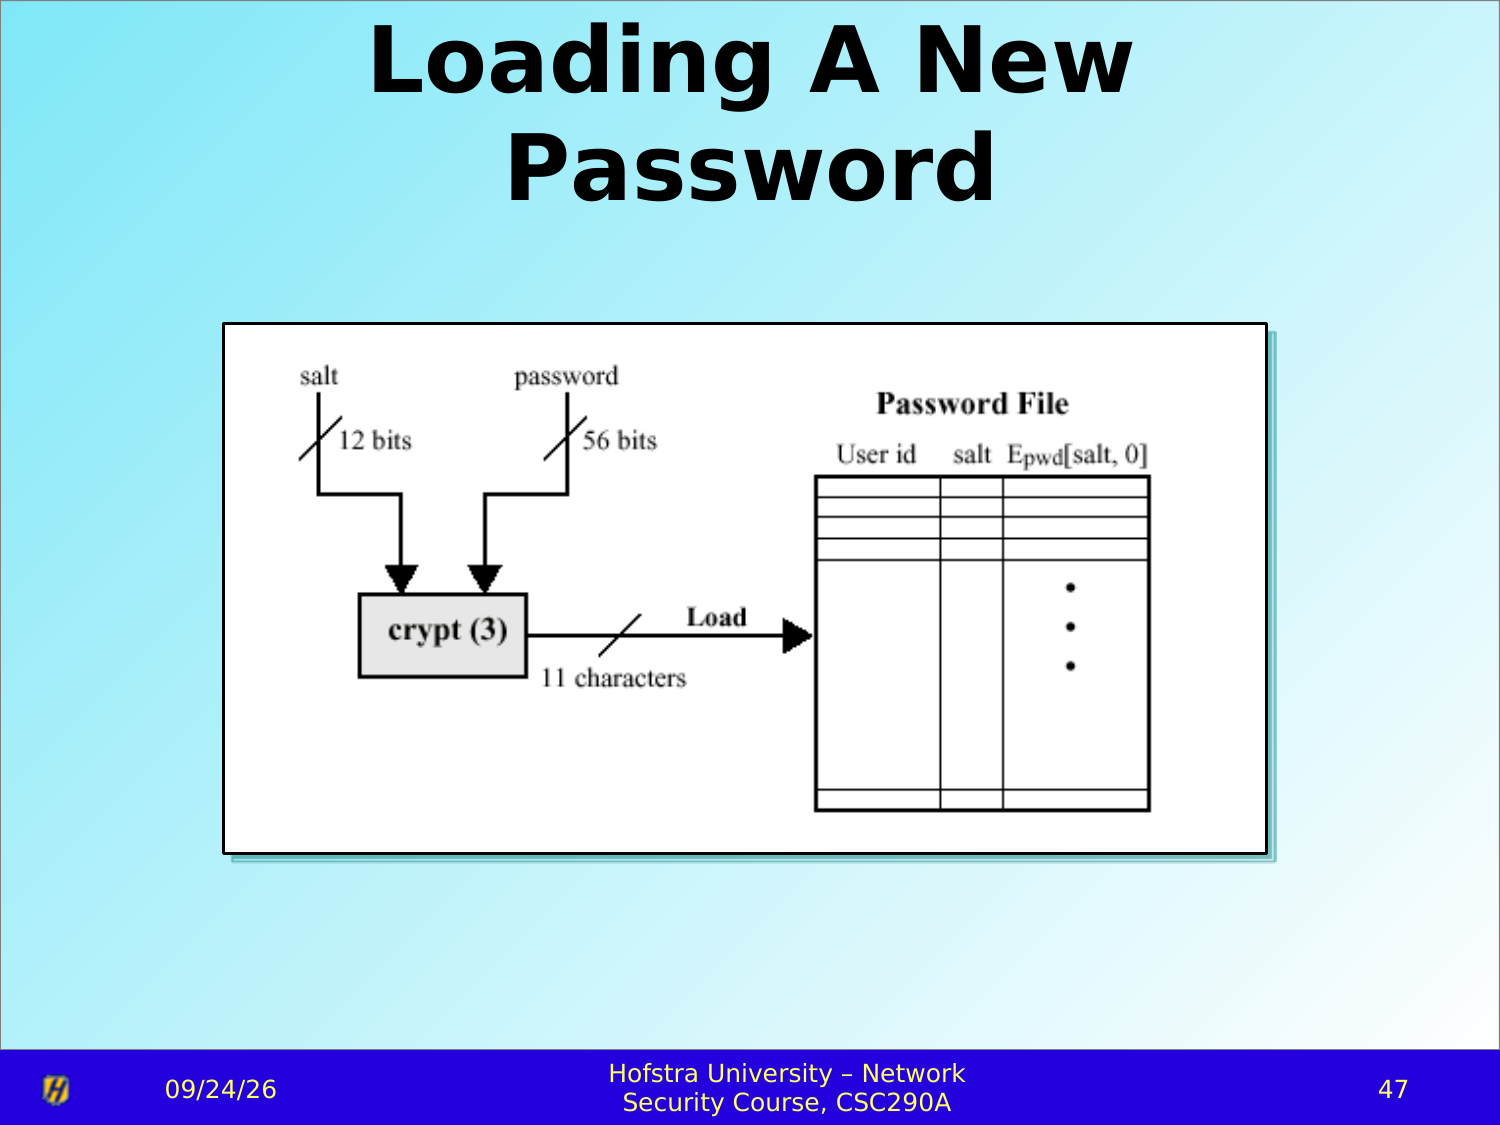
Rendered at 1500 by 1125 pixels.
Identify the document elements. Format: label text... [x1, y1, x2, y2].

picture [37, 1072, 76, 1110]
picture [225, 324, 1265, 852]
title Loading A New Password [112, 0, 1391, 230]
